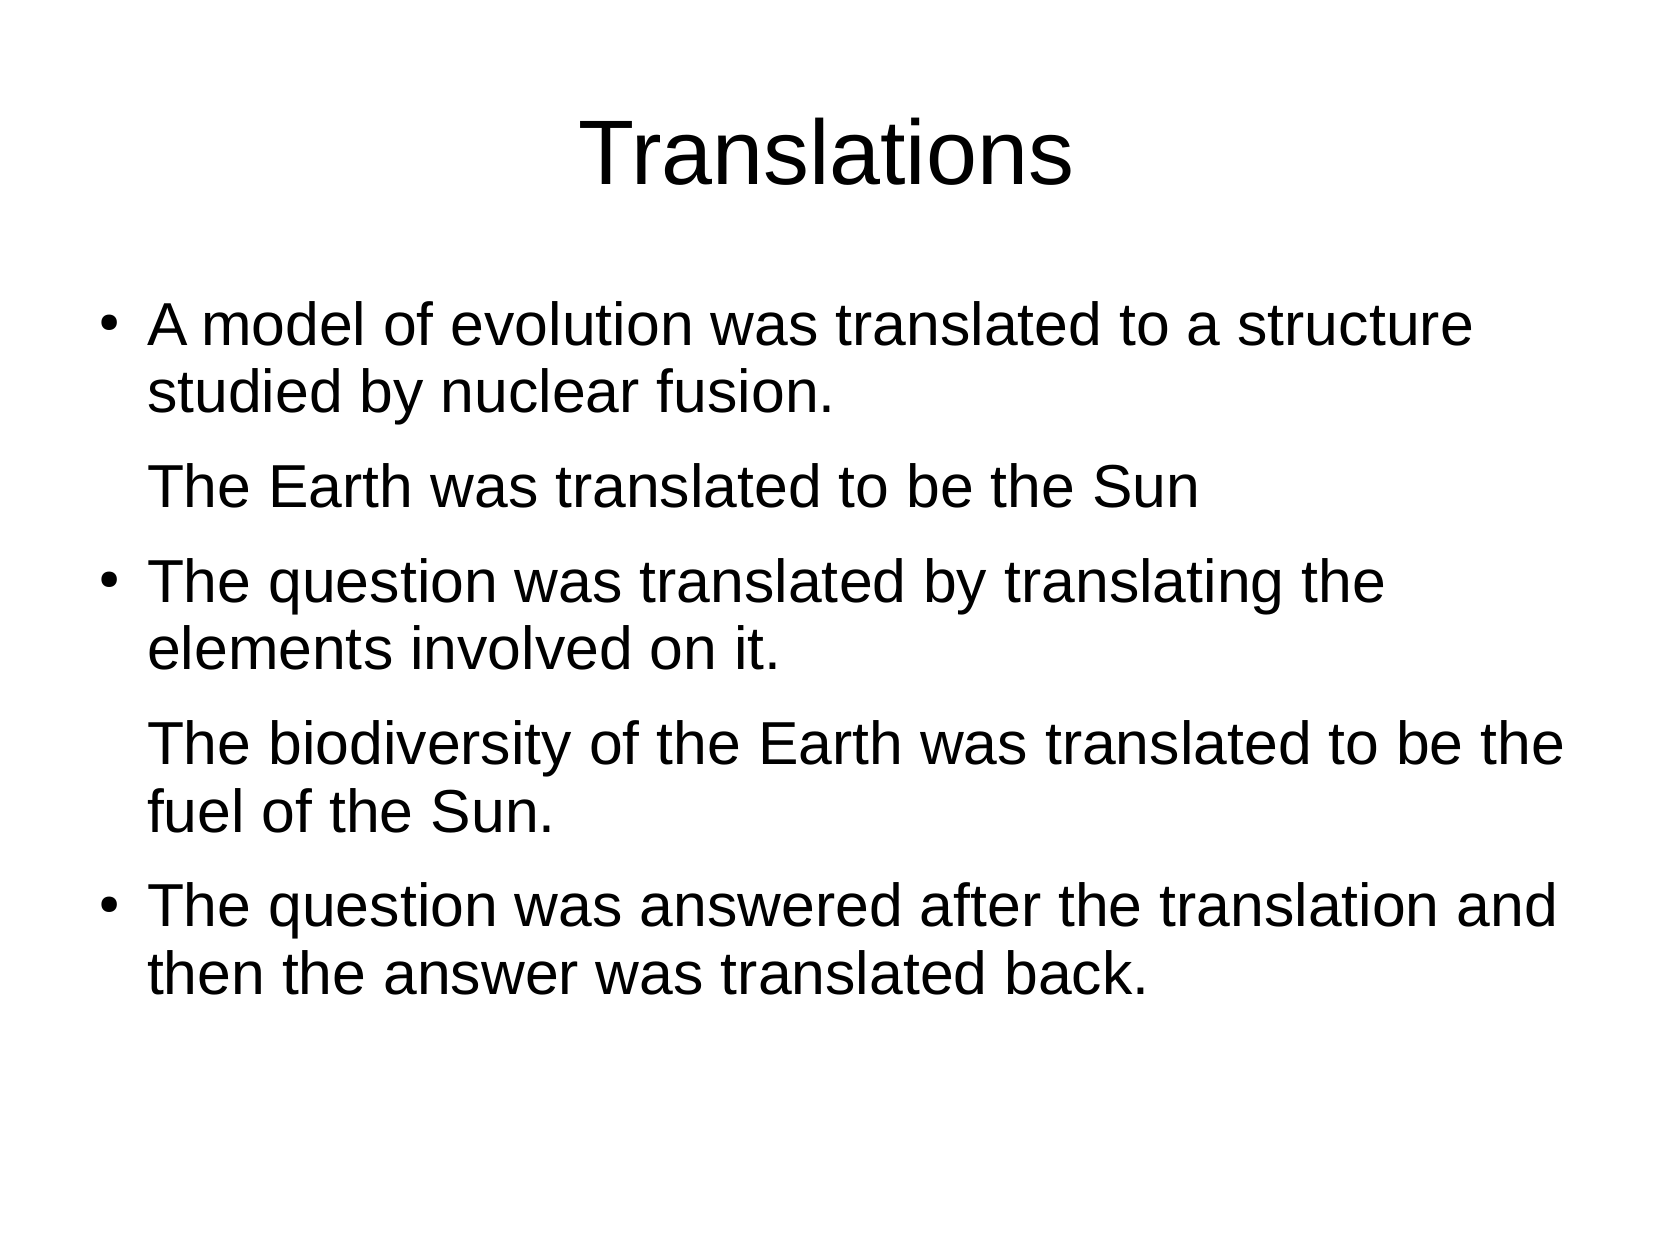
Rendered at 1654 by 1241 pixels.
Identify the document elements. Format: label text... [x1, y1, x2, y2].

title Translations [82, 49, 1571, 257]
list A model of evolution was translated to a structure studied by nuclear fusion. The Earth was translated to be the Sun The question was translated by translating the elements involved on it. The biodiversity of the Earth was translated to be the fuel of the Sun. The question was answered after the translation and then the answer was translated back. [82, 290, 1571, 1010]
